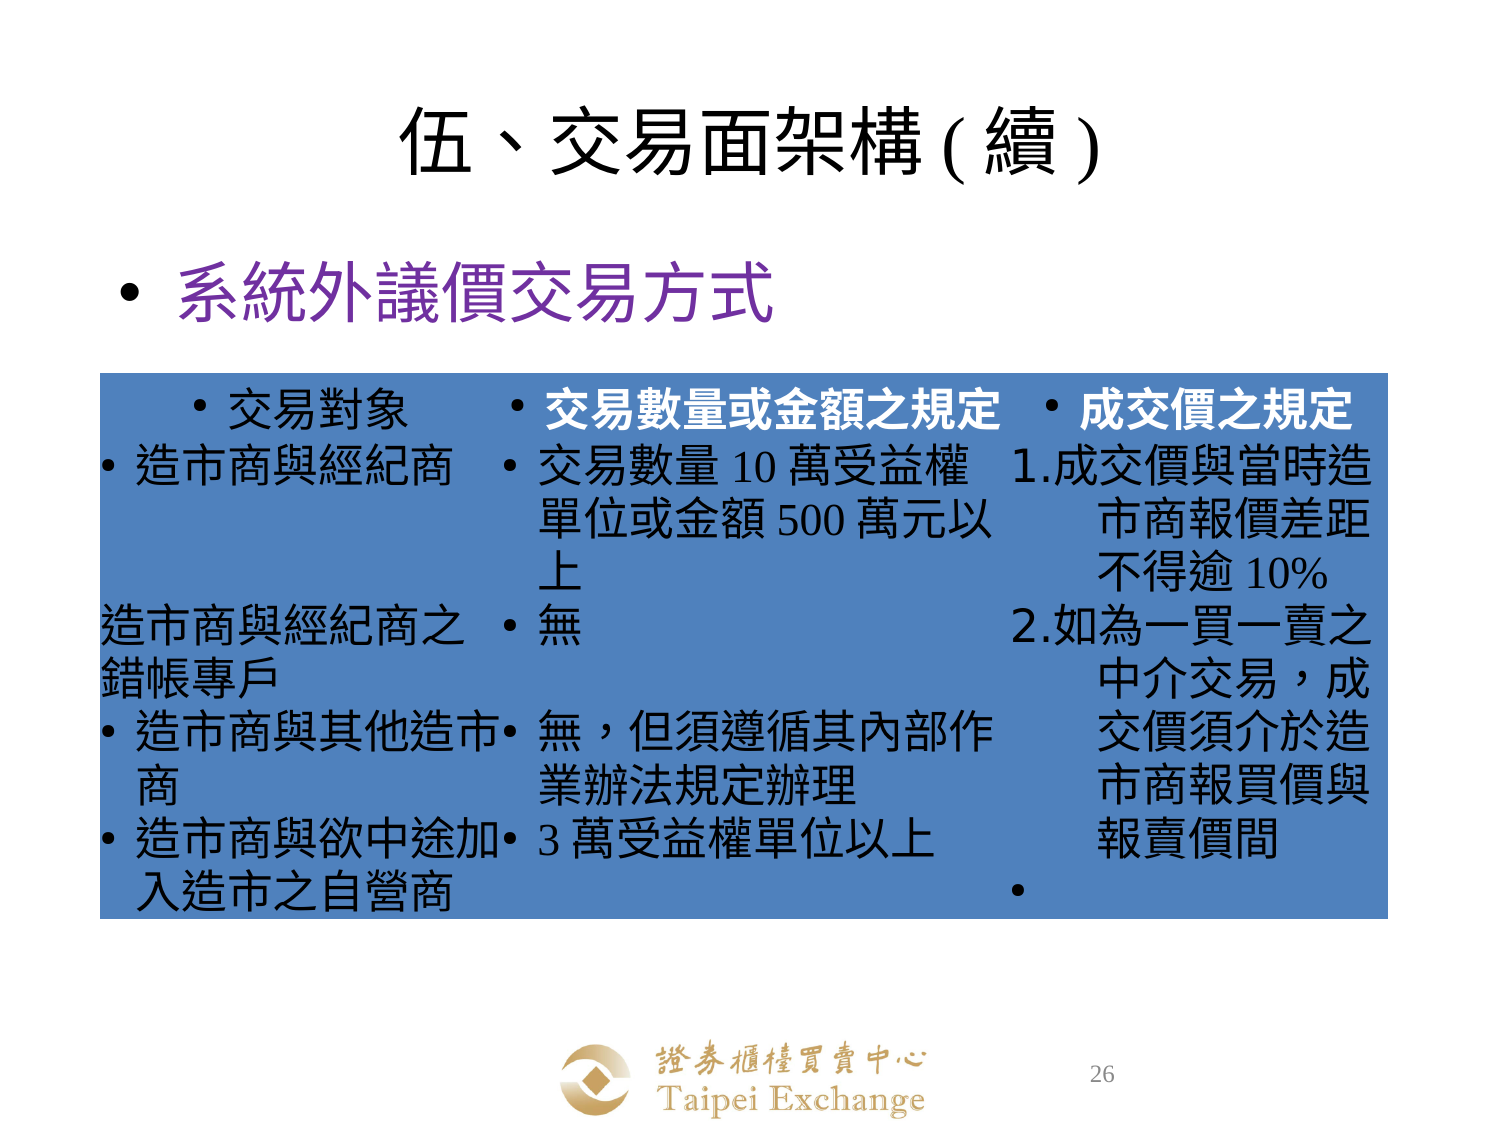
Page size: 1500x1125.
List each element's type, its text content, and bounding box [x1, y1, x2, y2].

table_header 交易數量或金額之規定 [502, 373, 1010, 440]
table_cell 造市商與欲中途加入造市之自營商 [100, 813, 502, 919]
title 伍、交易面架構(續) [103, 30, 1397, 243]
table_cell 造市商與經紀商 [100, 440, 502, 600]
text_box [1074, 1042, 1426, 1103]
table_cell 無，但須遵循其內部作業辦法規定辦理 [502, 706, 1010, 813]
table_cell 造市商與其他造市商 [100, 706, 502, 813]
table_header 成交價之規定 [1010, 373, 1388, 440]
table_cell 造市商與經紀商之錯帳專戶 [100, 600, 502, 706]
table_cell 3萬受益權單位以上 [502, 813, 1010, 919]
table_cell 無 [502, 600, 1010, 706]
table_cell 交易數量10萬受益權單位或金額500萬元以上 [502, 440, 1010, 600]
table_cell 成交價與當時造市商報價差距不得逾10% 如為一買一賣之中介交易，成交價須介於造市商報買價與報賣價間 [1010, 440, 1388, 919]
table_header 交易對象 [100, 373, 502, 440]
list 系統外議價交易方式 [103, 243, 1397, 1014]
